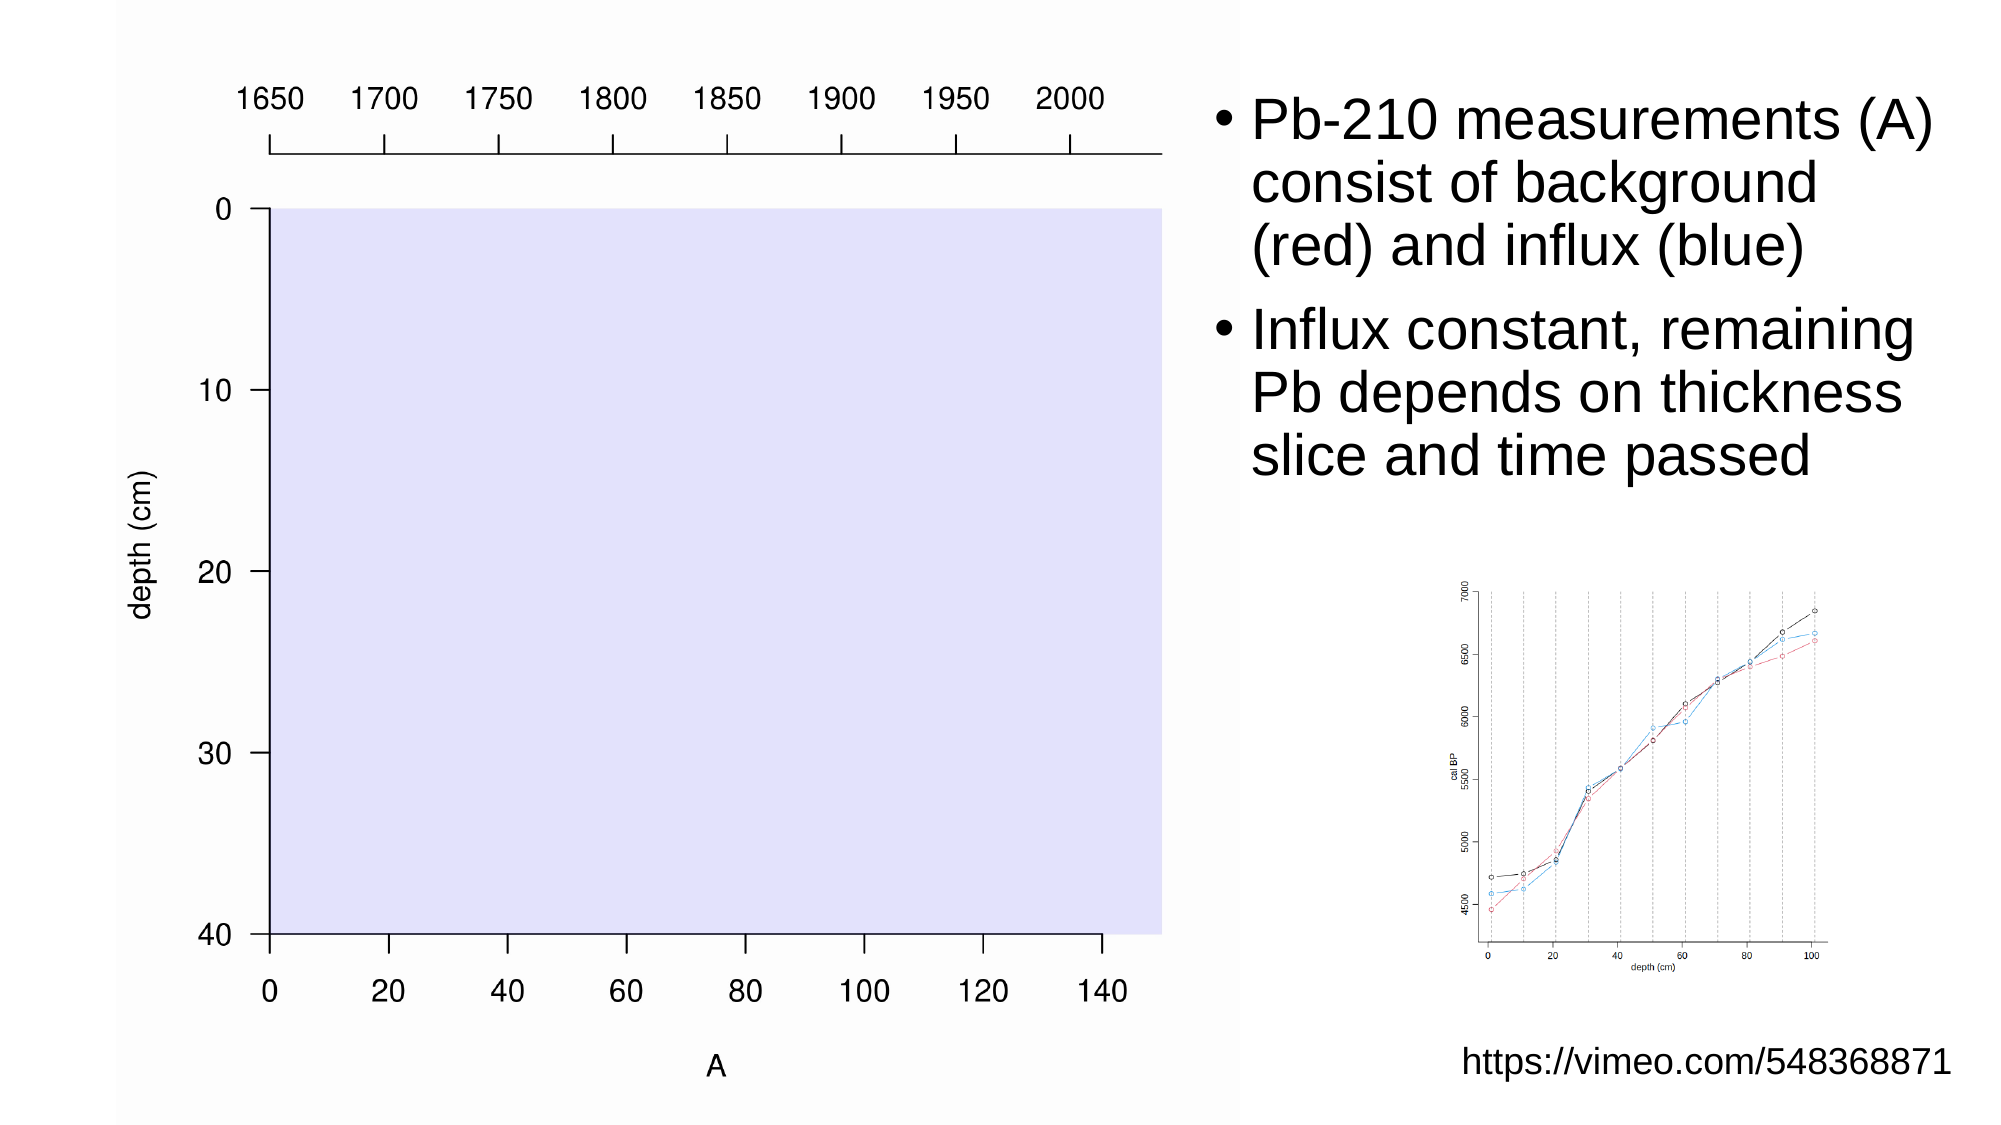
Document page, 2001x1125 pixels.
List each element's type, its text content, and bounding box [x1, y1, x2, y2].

text_box [115, 0, 1241, 1125]
picture [1446, 580, 1837, 975]
text_box https://vimeo.com/548368871 [1446, 1033, 1968, 1091]
text_box Pb-210 measurements (A) consist of background (red) and influx (blue) Influx constant, remaining Pb depends on thickness slice and time passed [1213, 89, 1949, 709]
